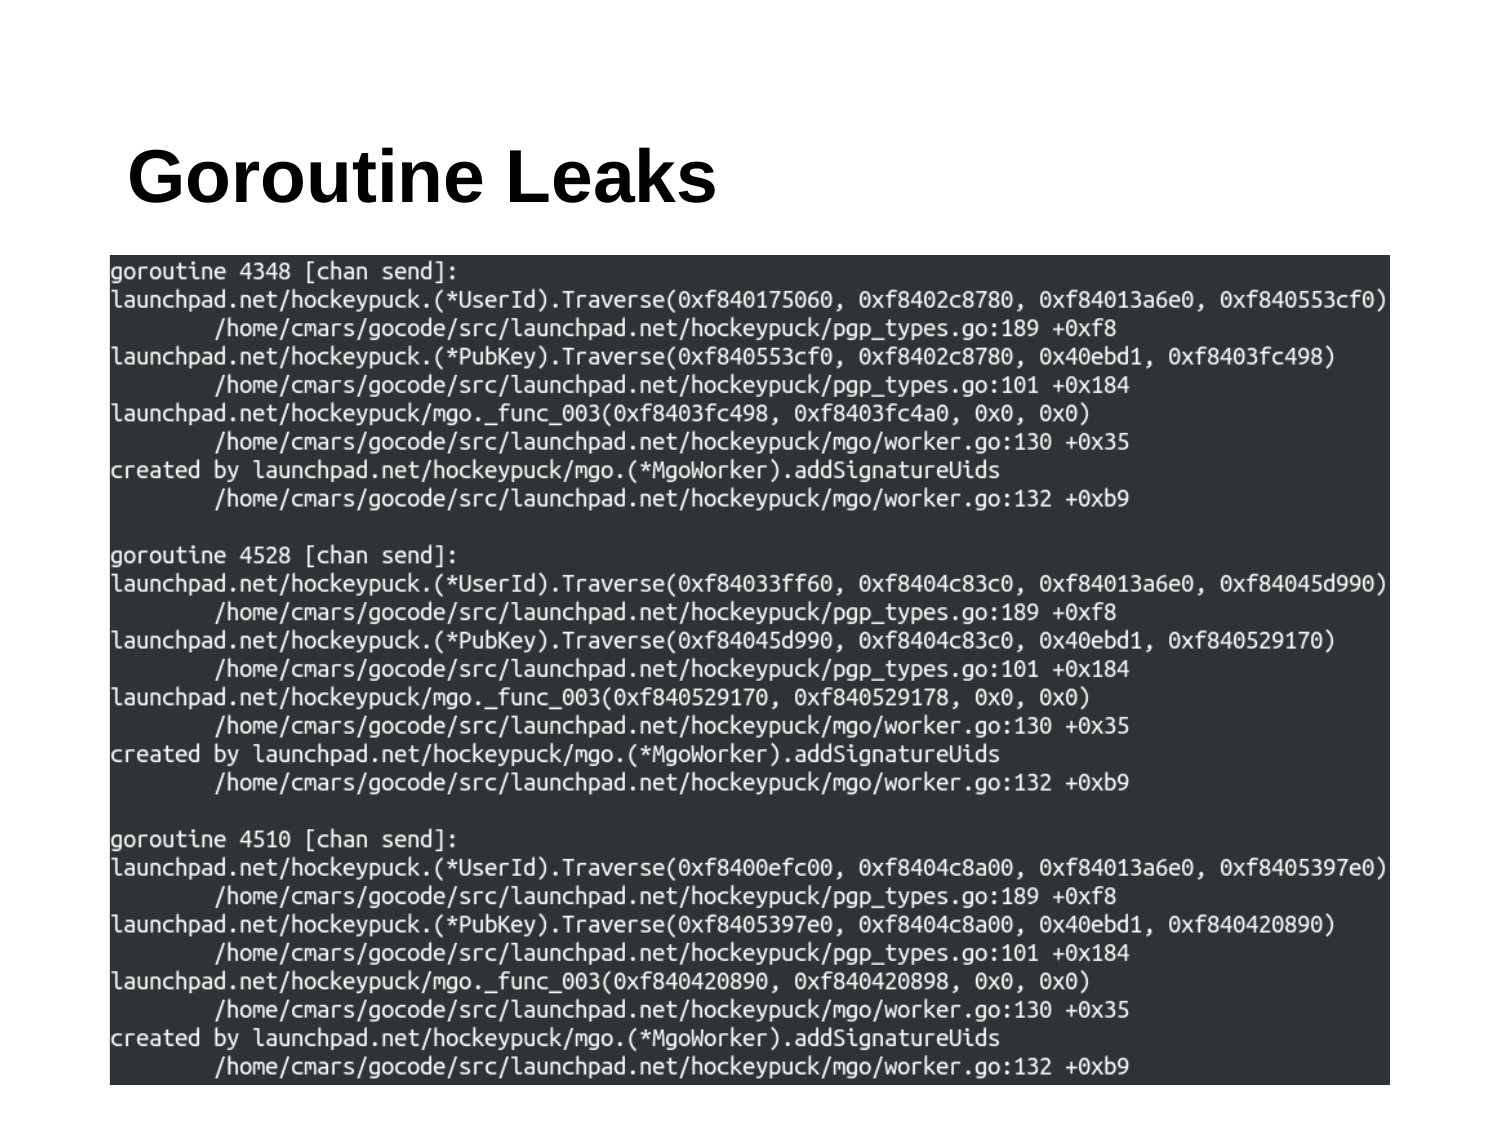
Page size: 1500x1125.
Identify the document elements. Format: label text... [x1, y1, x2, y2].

text_box [109, 255, 1390, 1085]
title Goroutine Leaks [75, 45, 1425, 233]
